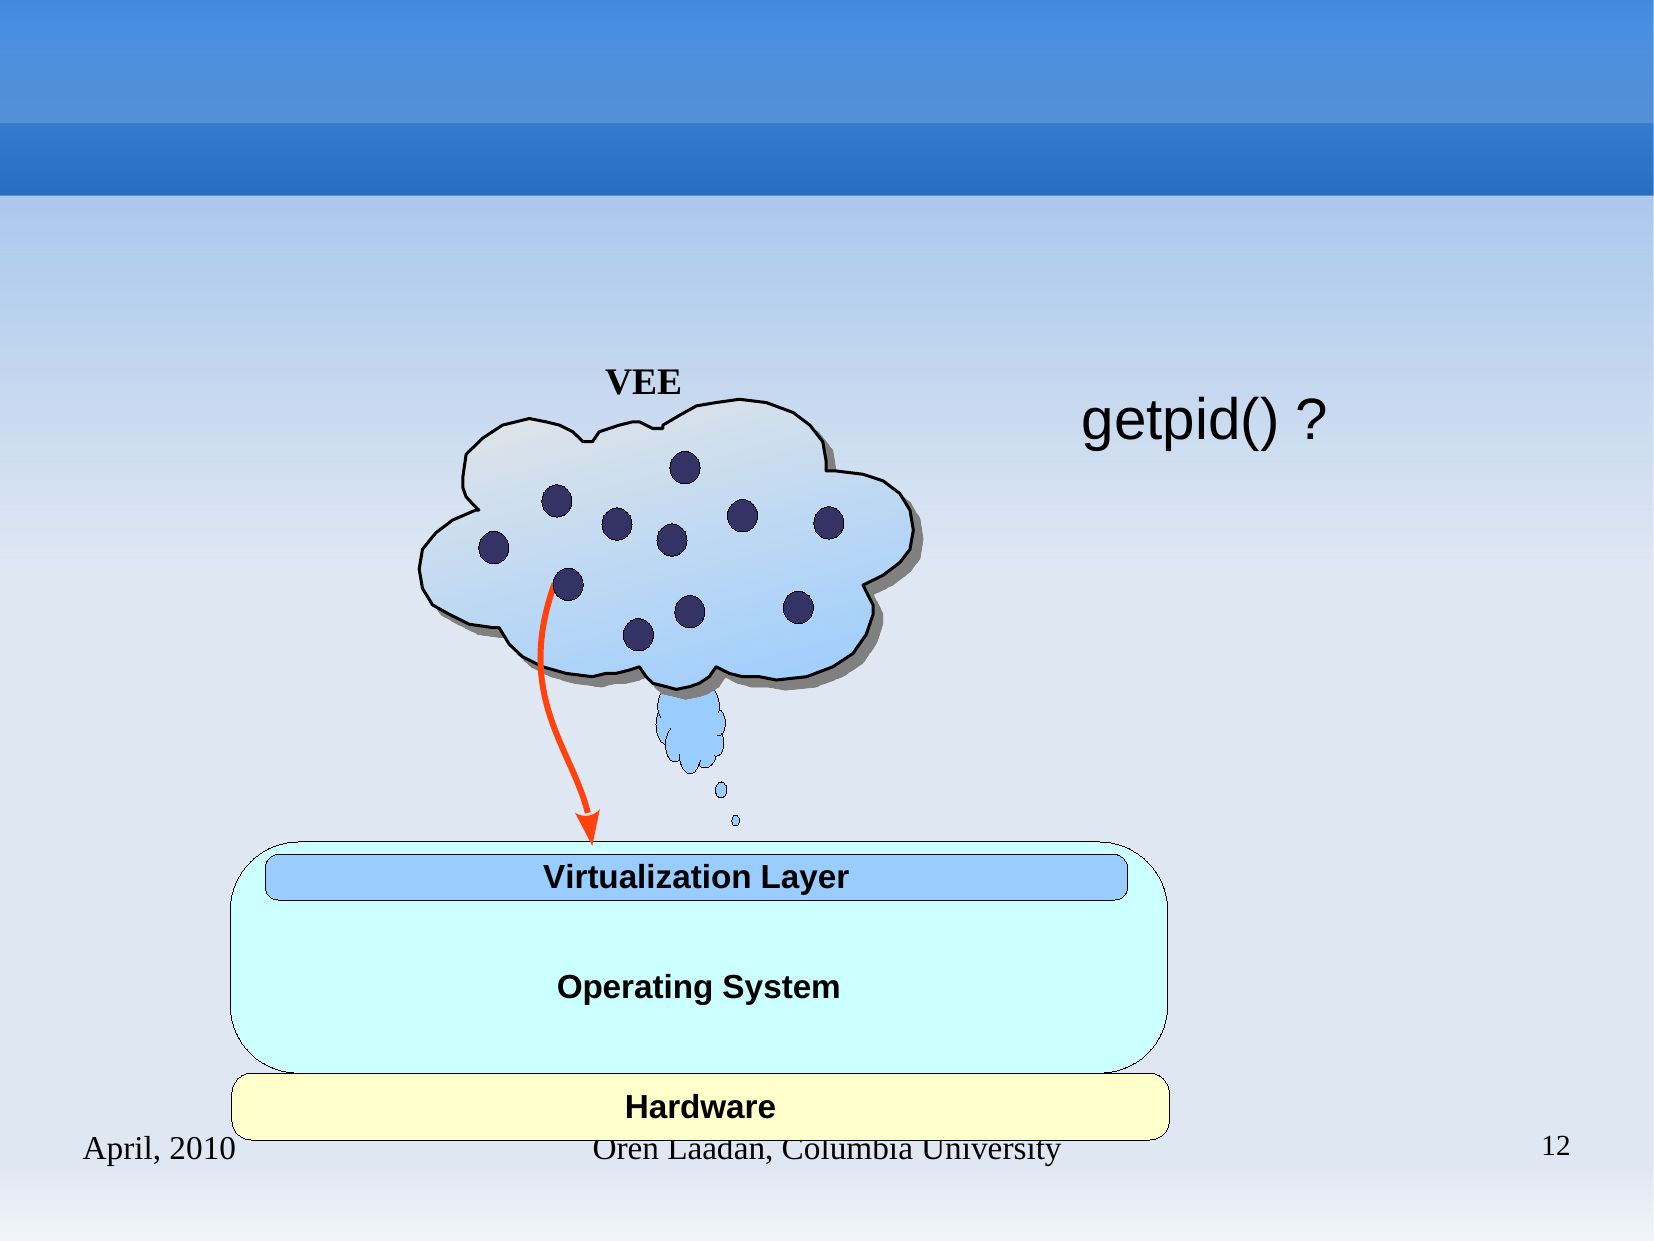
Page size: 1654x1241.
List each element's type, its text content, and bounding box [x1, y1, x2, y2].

text_box [419, 412, 914, 774]
picture [0, 0, 1654, 1241]
text_box [731, 815, 740, 826]
text_box Operating System [230, 841, 1168, 1074]
text_box VEE [352, 353, 936, 412]
text_box Hardware [231, 1073, 1170, 1141]
list getpid() ? [939, 298, 1568, 1125]
text_box [715, 781, 727, 798]
text_box Virtualization Layer [265, 854, 1128, 901]
